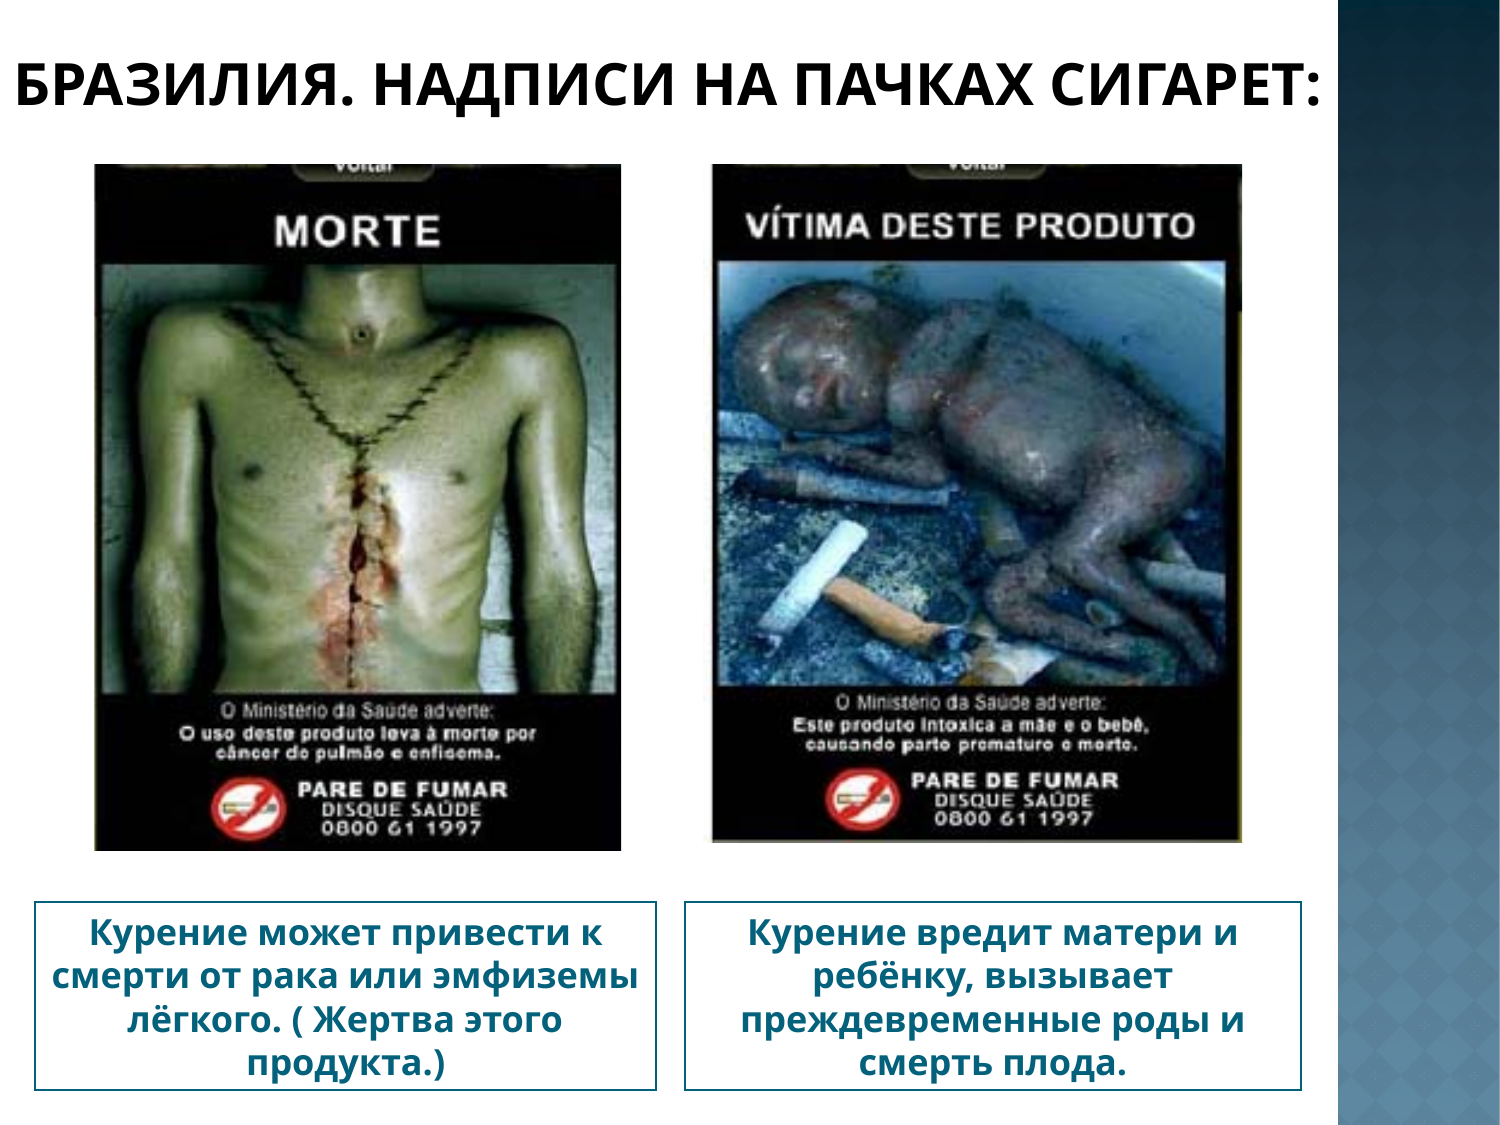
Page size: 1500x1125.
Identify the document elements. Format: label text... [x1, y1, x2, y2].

picture [93, 164, 622, 851]
list Курение может привести к смерти от рака или эмфиземы лёгкого. ( Жертва этого продукта.) [35, 902, 657, 1090]
title Бразилия. Надписи на пачках сигарет: [0, 0, 1336, 118]
picture [703, 164, 1243, 847]
list Курение вредит матери и ребёнку, вызывает преждевременные роды и смерть плода. [685, 902, 1301, 1090]
